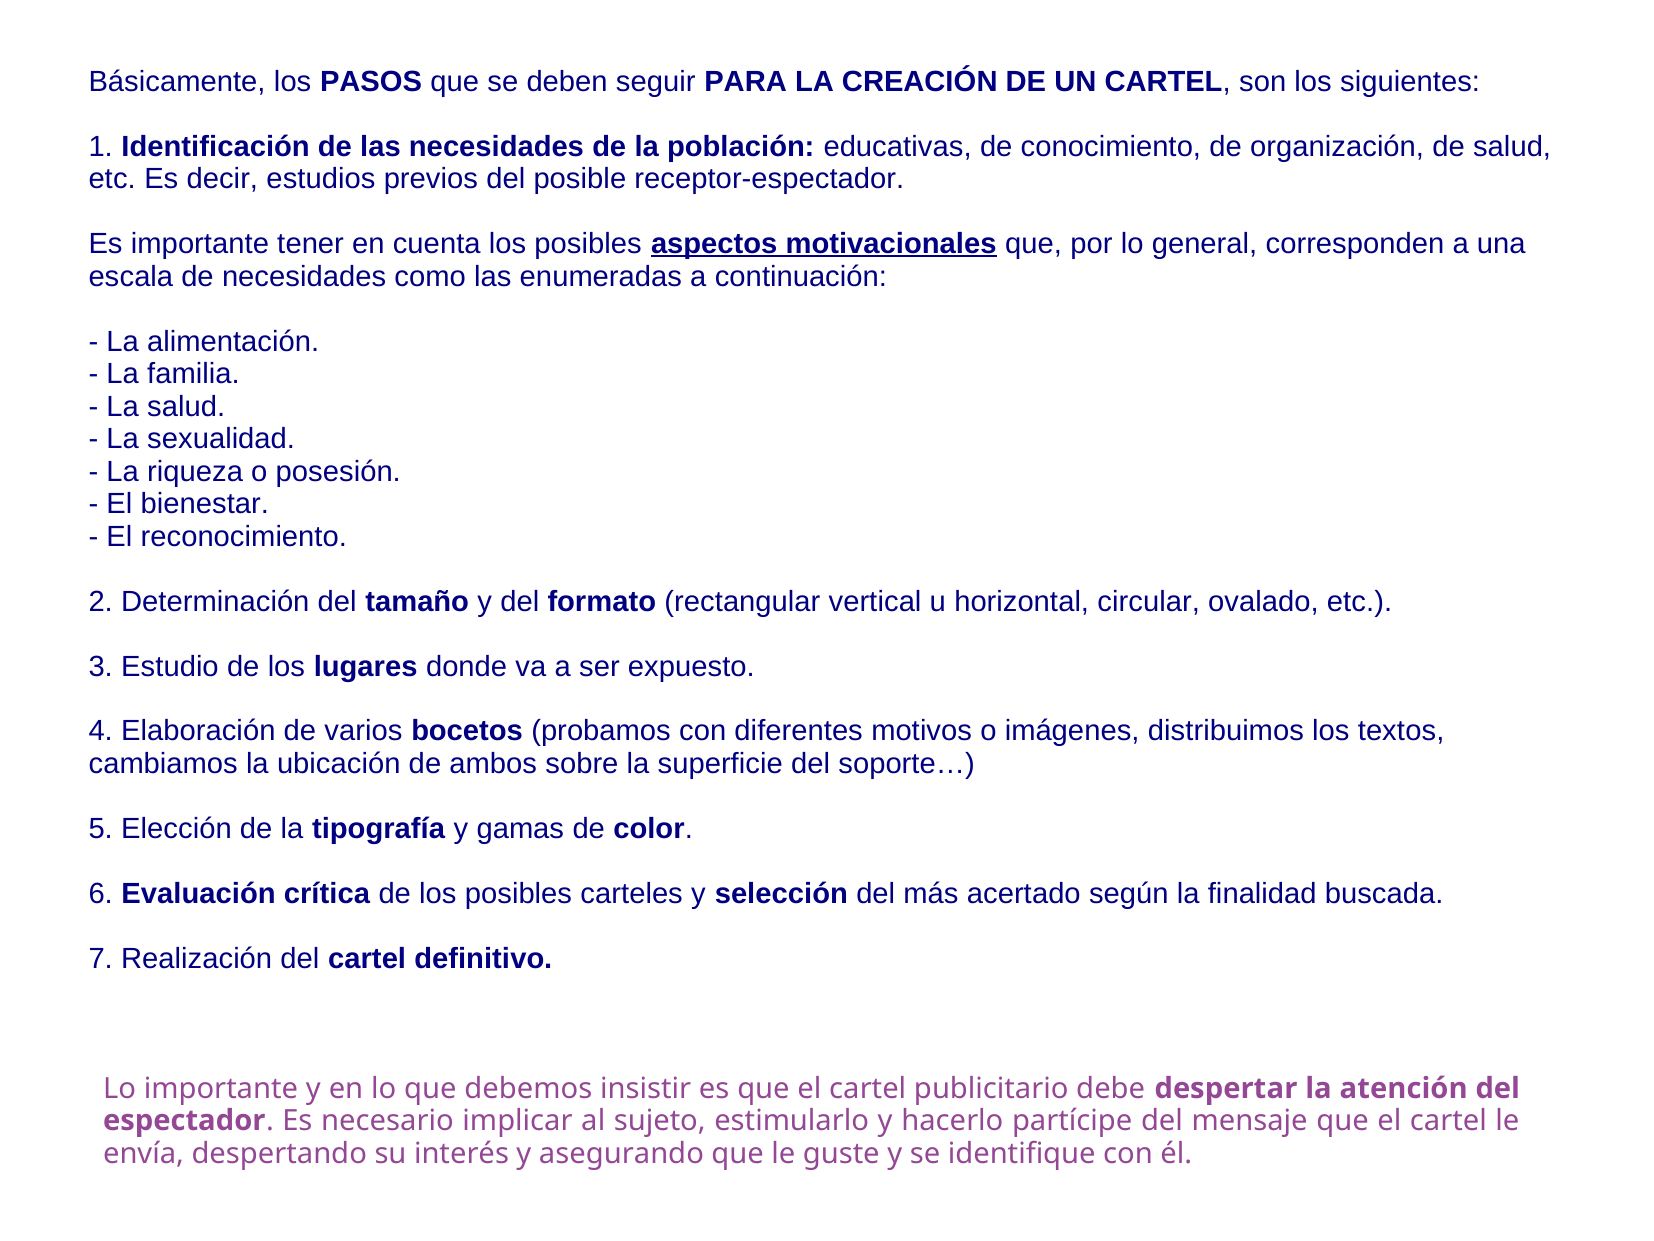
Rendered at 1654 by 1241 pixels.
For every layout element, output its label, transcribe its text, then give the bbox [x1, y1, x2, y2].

text_box Lo importante y en lo que debemos insistir es que el cartel publicitario debe despertar la atención del espectador. Es necesario implicar al sujeto, estimularlo y hacerlo partícipe del mensaje que el cartel le envía, despertando su interés y asegurando que le guste y se identifique con él. [88, 1062, 1536, 1183]
title Básicamente, los PASOS que se deben seguir PARA LA CREACIÓN DE UN CARTEL, son los siguientes: 1. Identificación de las necesidades de la población: educativas, de conocimiento, de organización, de salud, etc. Es decir, estudios previos del posible receptor-espectador. Es importante tener en cuenta los posibles aspectos motivacionales que, por lo general, corresponden a una escala de necesidades como las enumeradas a continuación: - La alimentación. - La familia. - La salud. - La sexualidad. - La riqueza o posesión. - El bienestar. - El reconocimiento. 2. Determinación del tamaño y del formato (rectangular vertical u horizontal, circular, ovalado, etc.). 3. Estudio de los lugares donde va a ser expuesto. 4. Elaboración de varios bocetos (probamos con diferentes motivos o imágenes, distribuimos los textos, cambiamos la ubicación de ambos sobre la superficie del soporte…) 5. Elección de la tipografía y gamas de color. 6. Evaluación crítica de los posibles carteles y selección del más acertado según la finalidad buscada. 7. Realización del cartel definitivo. [88, 64, 1577, 1204]
